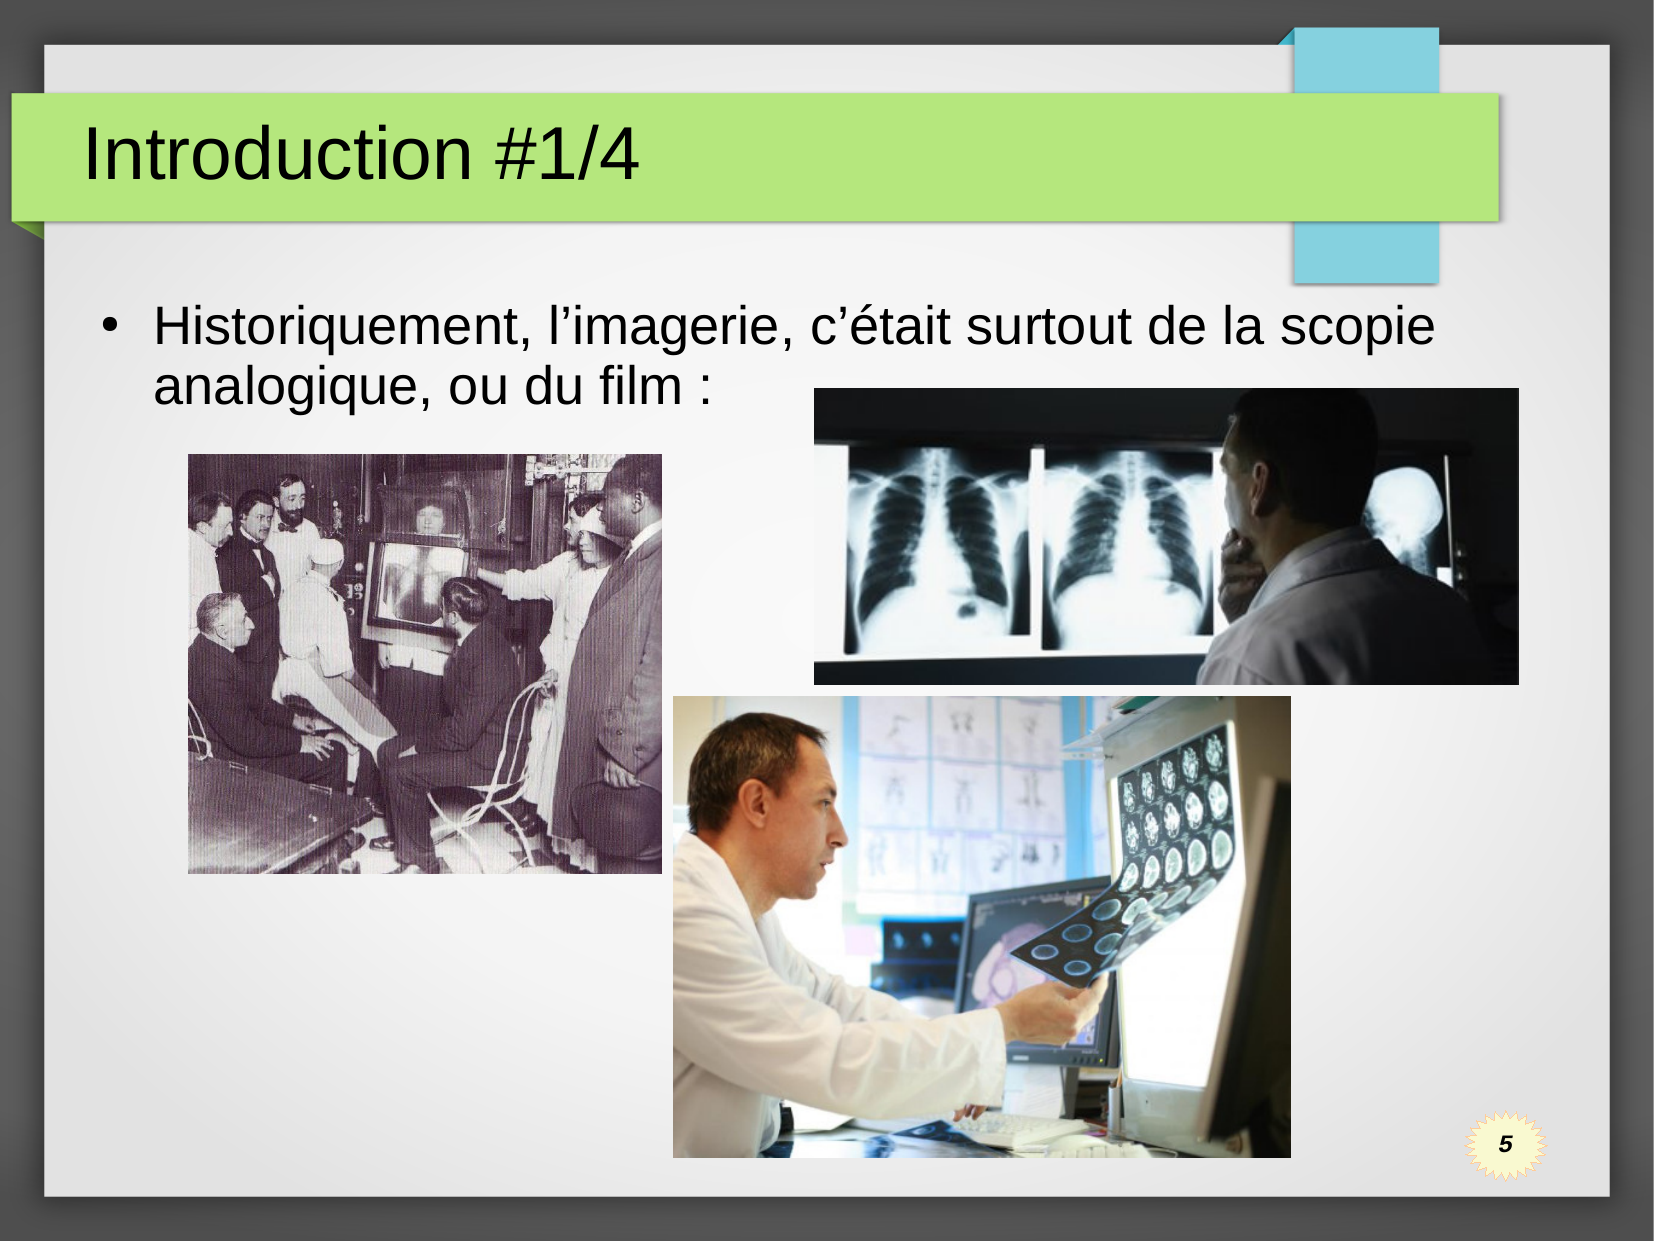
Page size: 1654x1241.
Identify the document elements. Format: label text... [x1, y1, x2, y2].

title Introduction #1/4 [82, 94, 1264, 213]
list Historiquement, l’imagerie, c’était surtout de la scopie analogique, ou du film : [82, 295, 1571, 1111]
picture [0, 0, 1654, 1241]
